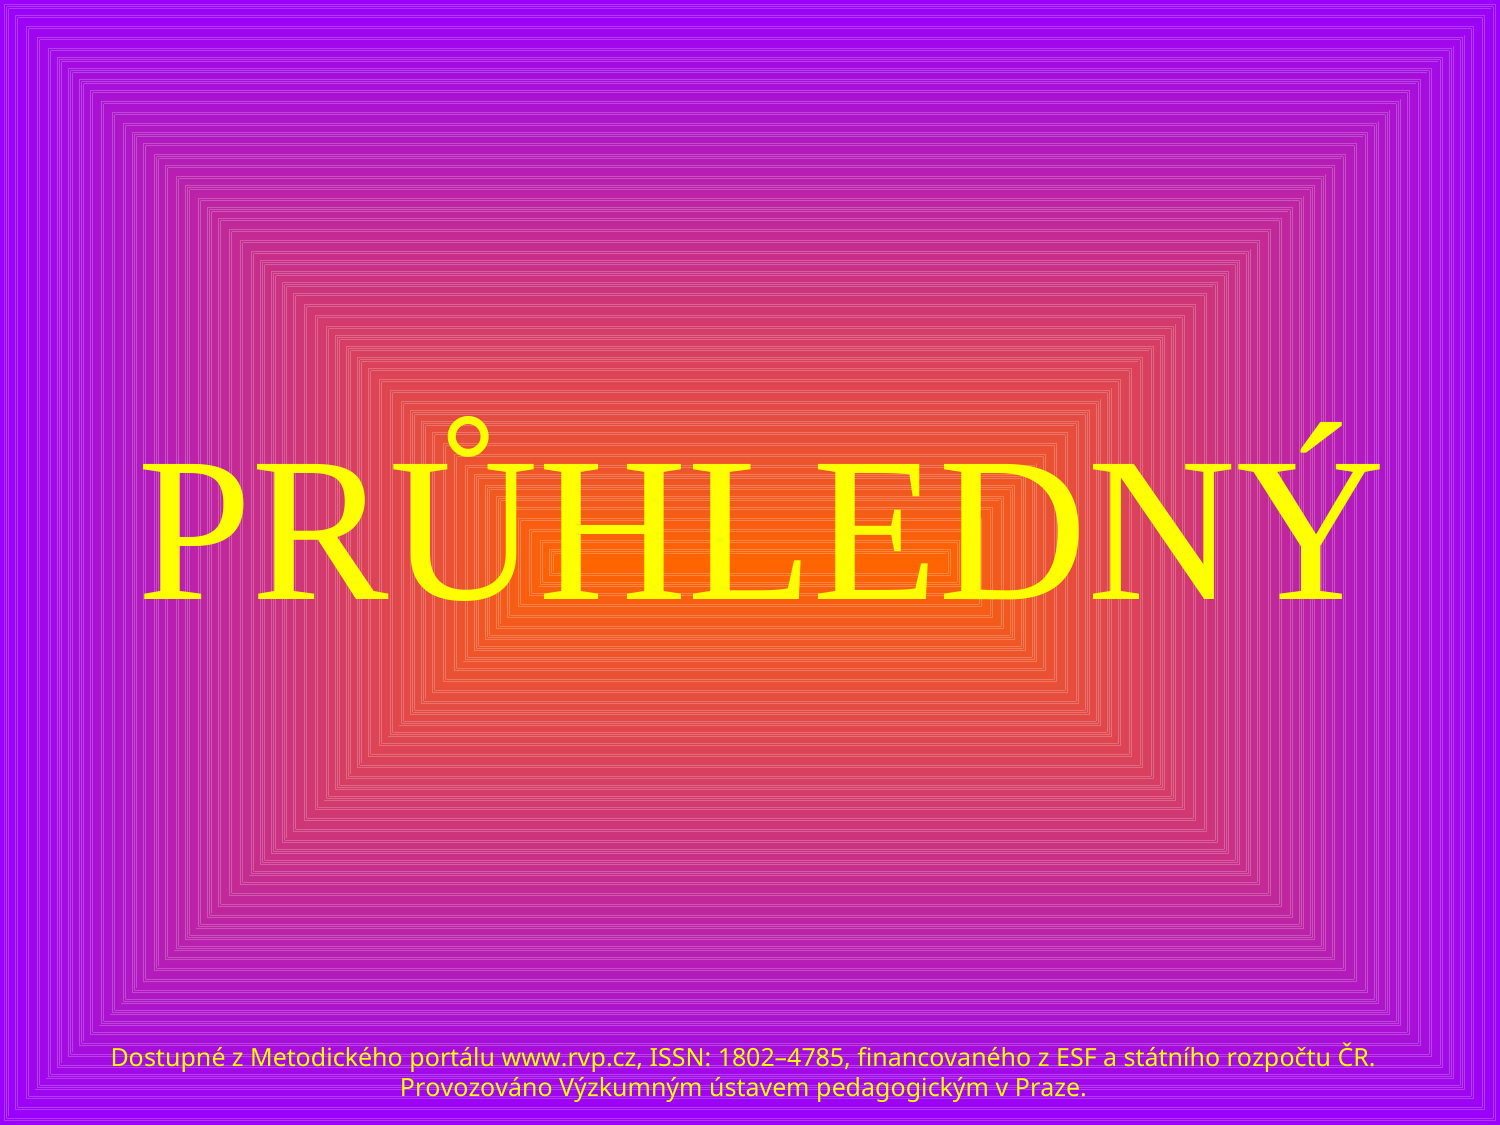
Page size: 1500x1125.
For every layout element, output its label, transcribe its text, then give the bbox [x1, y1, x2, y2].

text_box PRŮHLEDNÝ [100, 385, 1424, 649]
text_box Dostupné z Metodického portálu www.rvp.cz, ISSN: 1802–4785, financovaného z ESF a státního rozpočtu ČR. Provozováno Výzkumným ústavem pedagogickým v Praze. [35, 1041, 1454, 1102]
